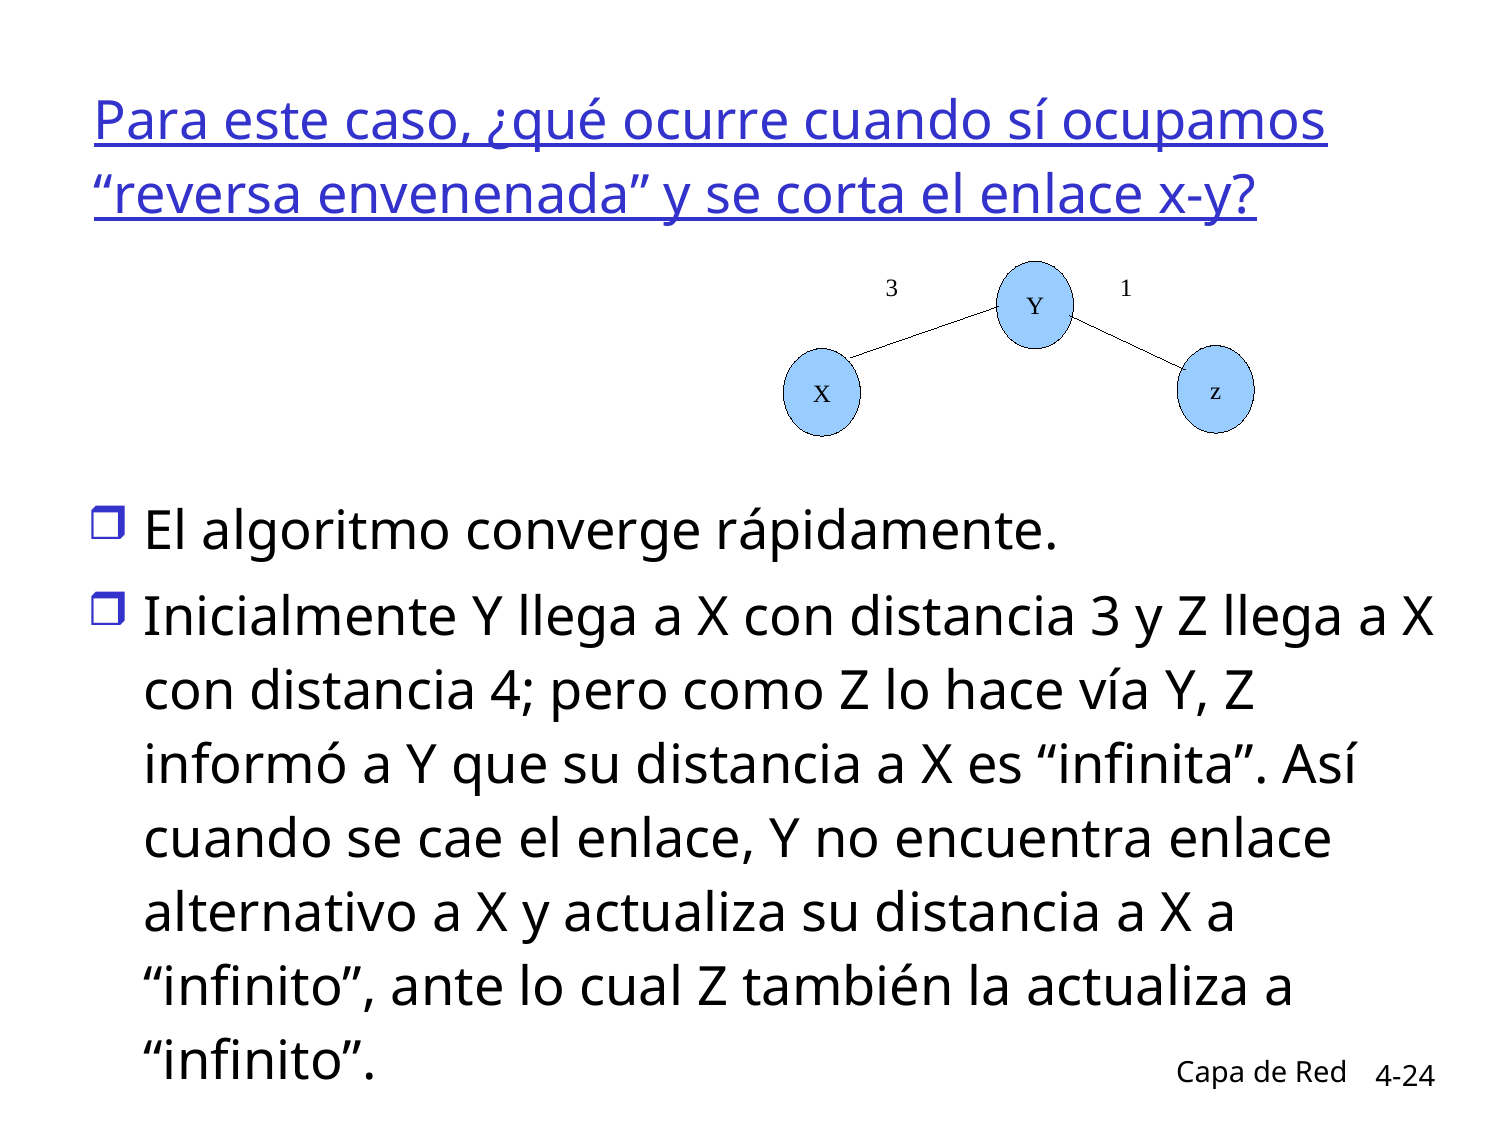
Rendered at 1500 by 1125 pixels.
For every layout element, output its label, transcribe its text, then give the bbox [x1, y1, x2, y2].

text_box Y [996, 261, 1074, 349]
list El algoritmo converge rápidamente. Inicialmente Y llega a X con distancia 3 y Z llega a X con distancia 4; pero como Z lo hace vía Y, Z informó a Y que su distancia a X es “infinita”. Así cuando se cae el enlace, Y no encuentra enlace alternativo a X y actualiza su distancia a X a “infinito”, ante lo cual Z también la actualiza a “infinito”. [87, 491, 1463, 997]
text_box z [1177, 345, 1255, 434]
text_box 1 [1104, 264, 1167, 355]
text_box 3 [870, 264, 933, 355]
text_box X [783, 348, 861, 437]
title Para este caso, ¿qué ocurre cuando sí ocupamos “reversa envenenada” y se corta el enlace x-y? [93, 84, 1369, 226]
